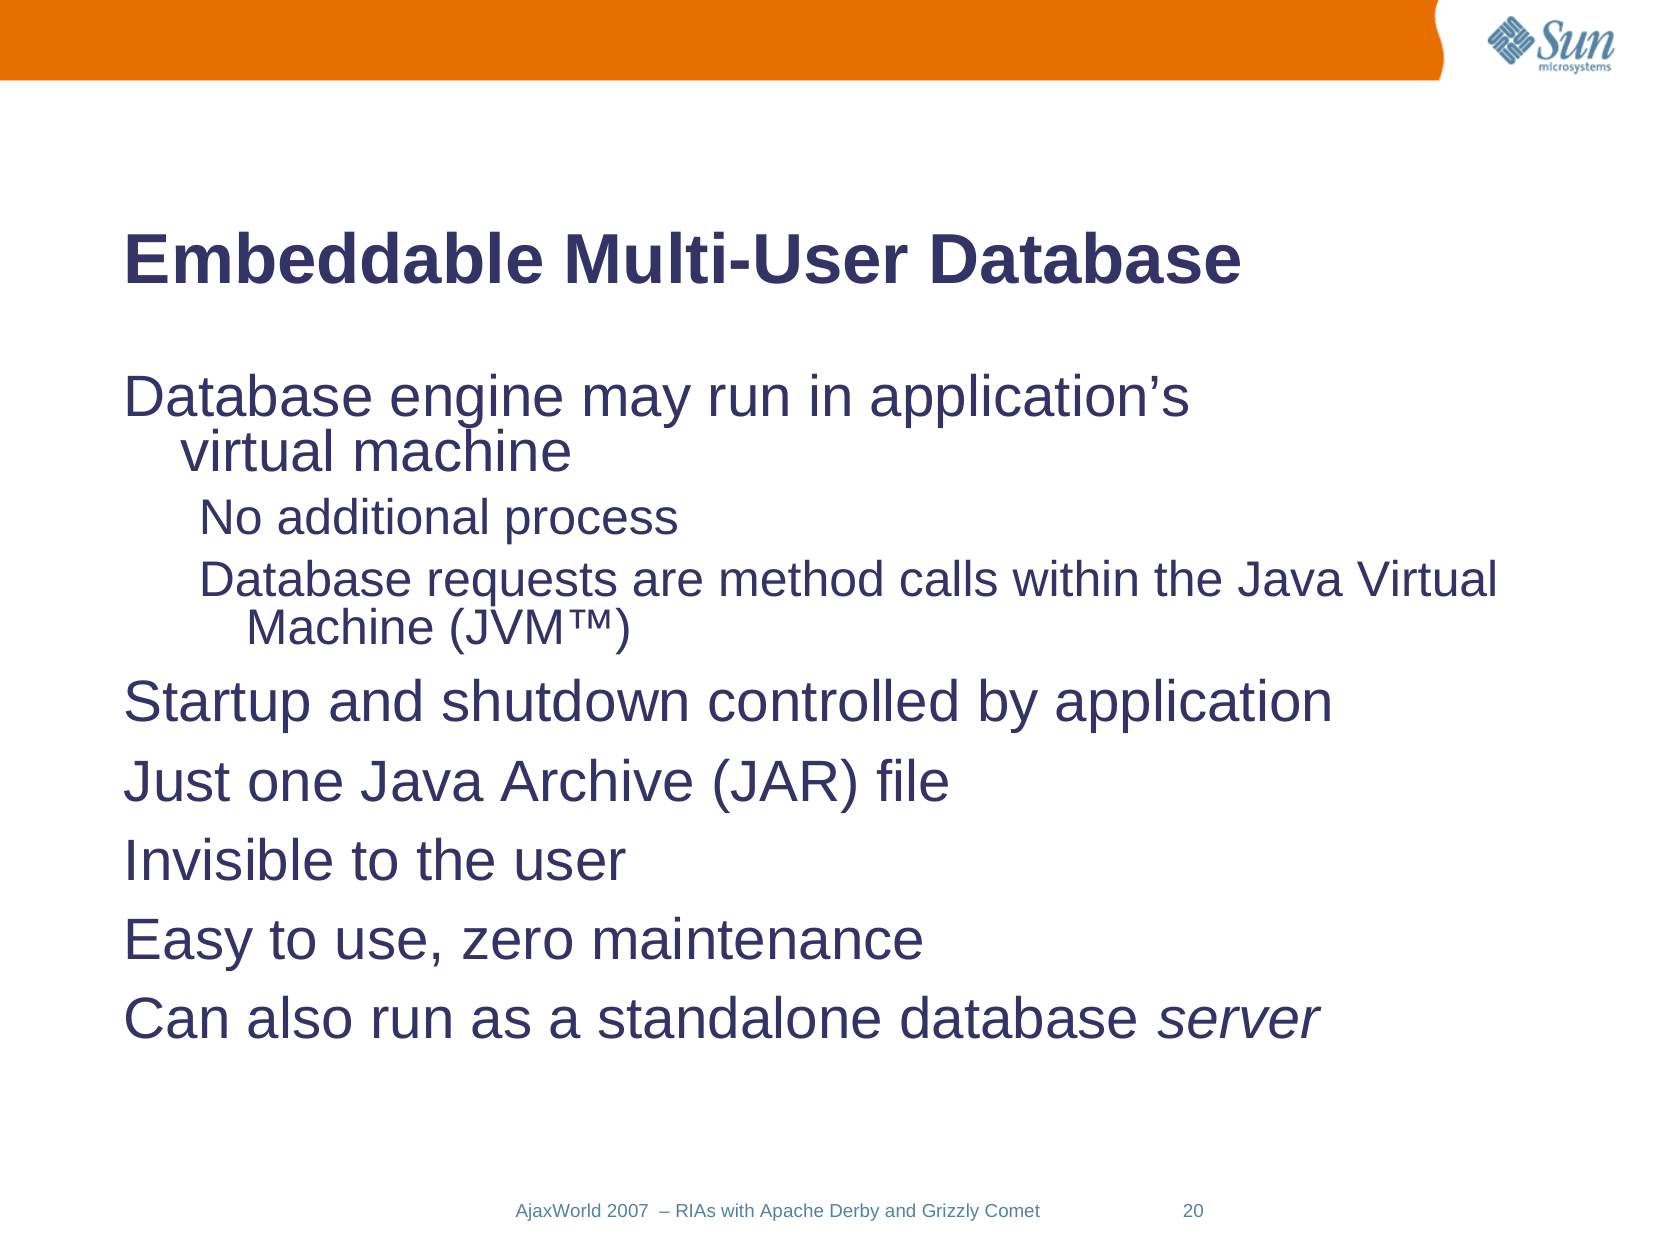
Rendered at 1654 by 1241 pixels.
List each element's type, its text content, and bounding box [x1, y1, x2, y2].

title Embeddable Multi-User Database [124, 132, 1561, 298]
list Database engine may run in application’s virtual machine No additional process Database requests are method calls within the Java Virtual Machine (JVM™) Startup and shutdown controlled by application Just one Java Archive (JAR) file Invisible to the user Easy to use, zero maintenance Can also run as a standalone database server [124, 372, 1613, 1136]
picture [0, 0, 1654, 83]
